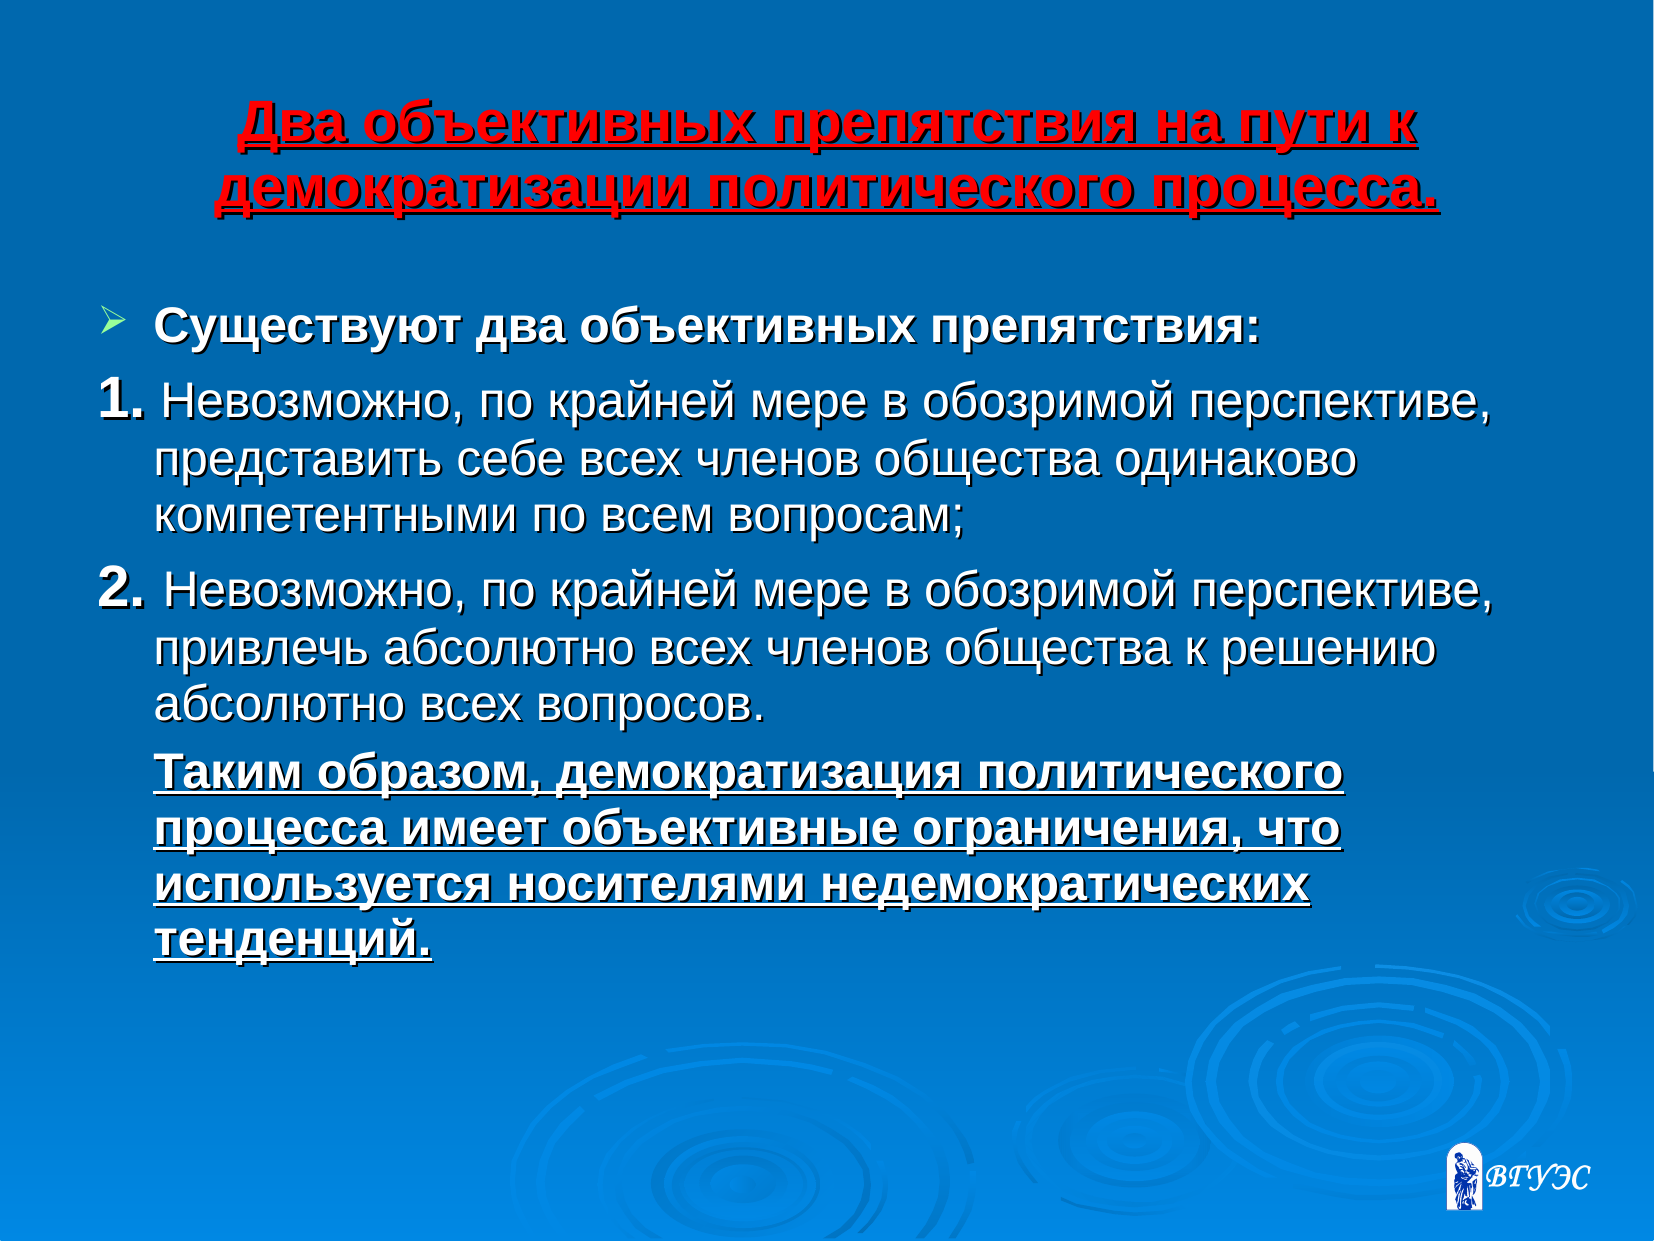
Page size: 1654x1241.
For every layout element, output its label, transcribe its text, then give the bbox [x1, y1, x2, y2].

title Два объективных препятствия на пути к демократизации политического процесса. [82, 50, 1571, 257]
list Существуют два объективных препятствия: 1. Невозможно, по крайней мере в обозримой перспективе, представить себе всех членов общества одинаково компетентными по всем вопросам; 2. Невозможно, по крайней мере в обозримой перспективе, привлечь абсолютно всех членов общества к решению абсолютно всех вопросов. Таким образом, демократизация политического процесса имеет объективные ограничения, что используется носителями недемократических тенденций. [82, 289, 1571, 1108]
picture [1446, 1142, 1592, 1211]
